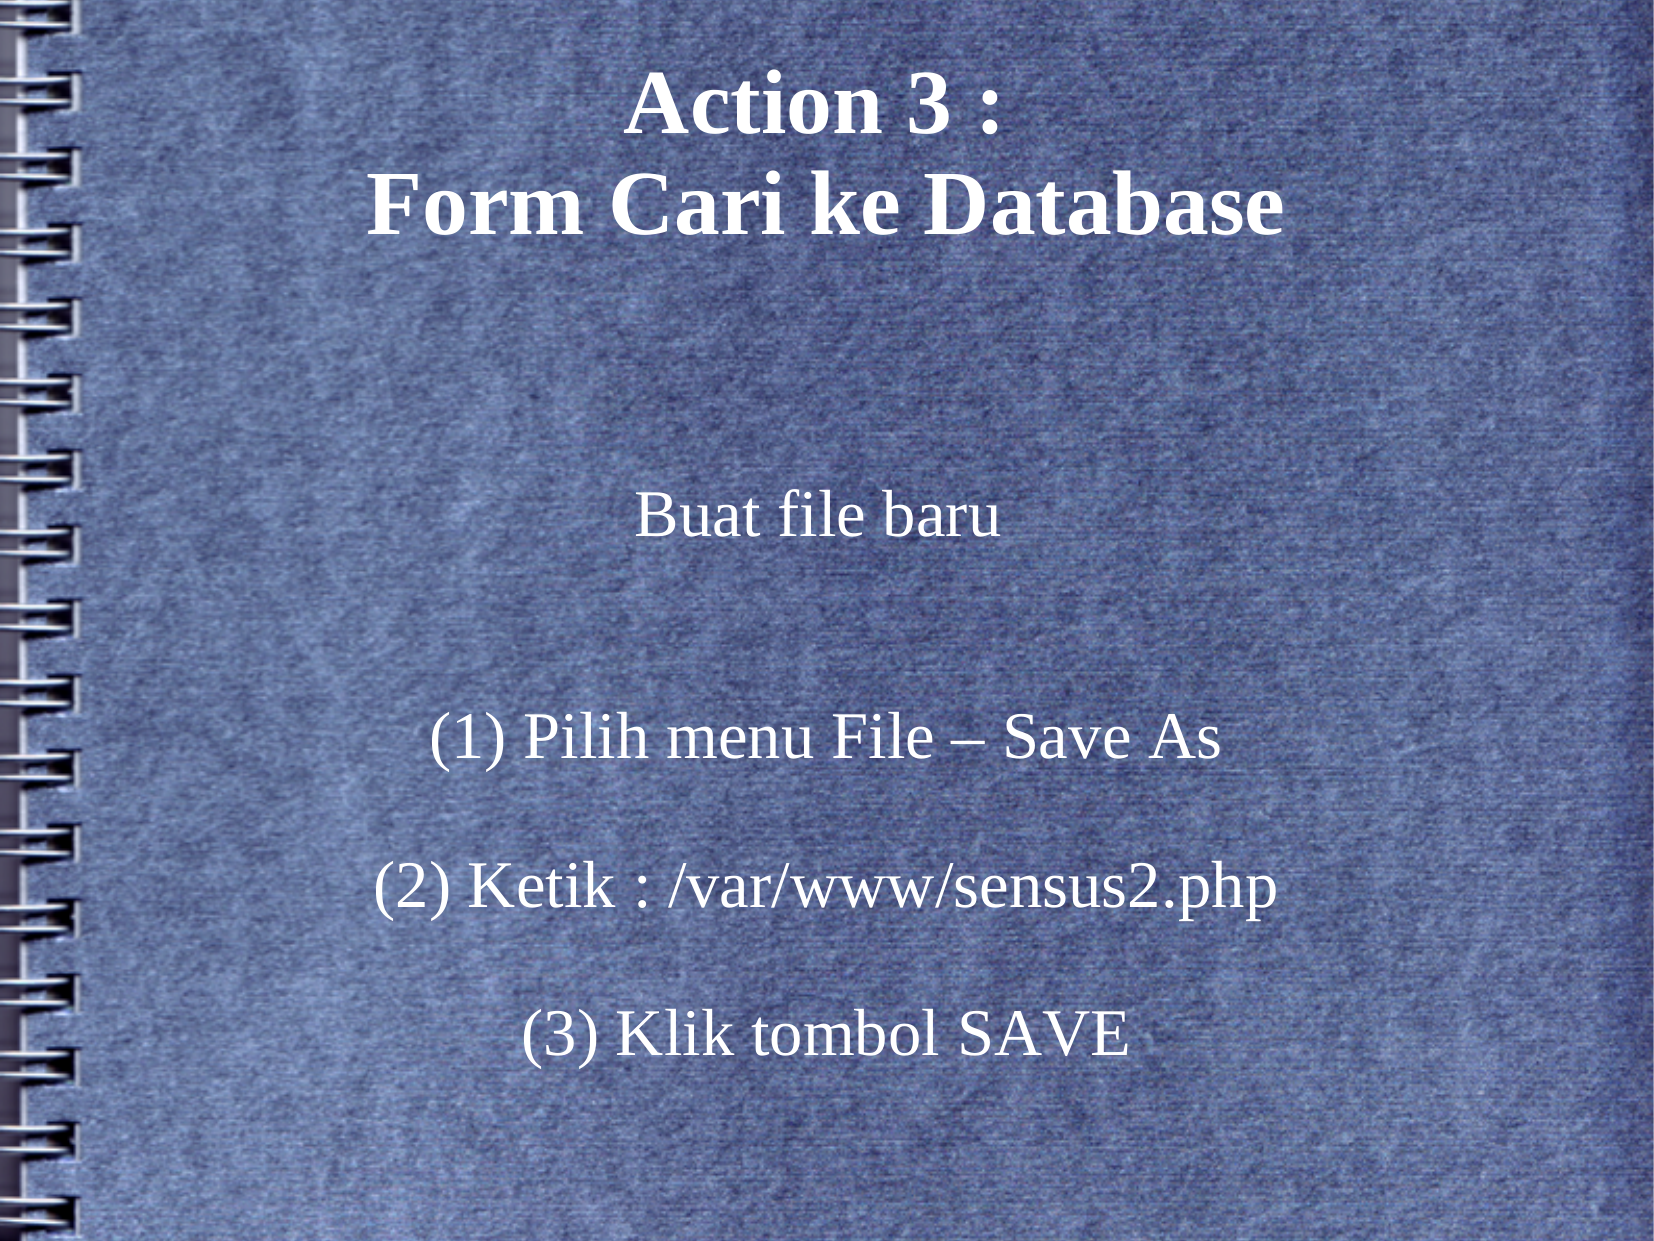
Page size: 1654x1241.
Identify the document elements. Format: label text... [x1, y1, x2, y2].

title Action 3 : Form Cari ke Database [82, 51, 1571, 255]
subtitle Buat file baru (1) Pilih menu File – Save As (2) Ketik : /var/www/sensus2.php (3) Klik tombol SAVE [82, 297, 1571, 1102]
picture [0, 0, 1654, 1241]
